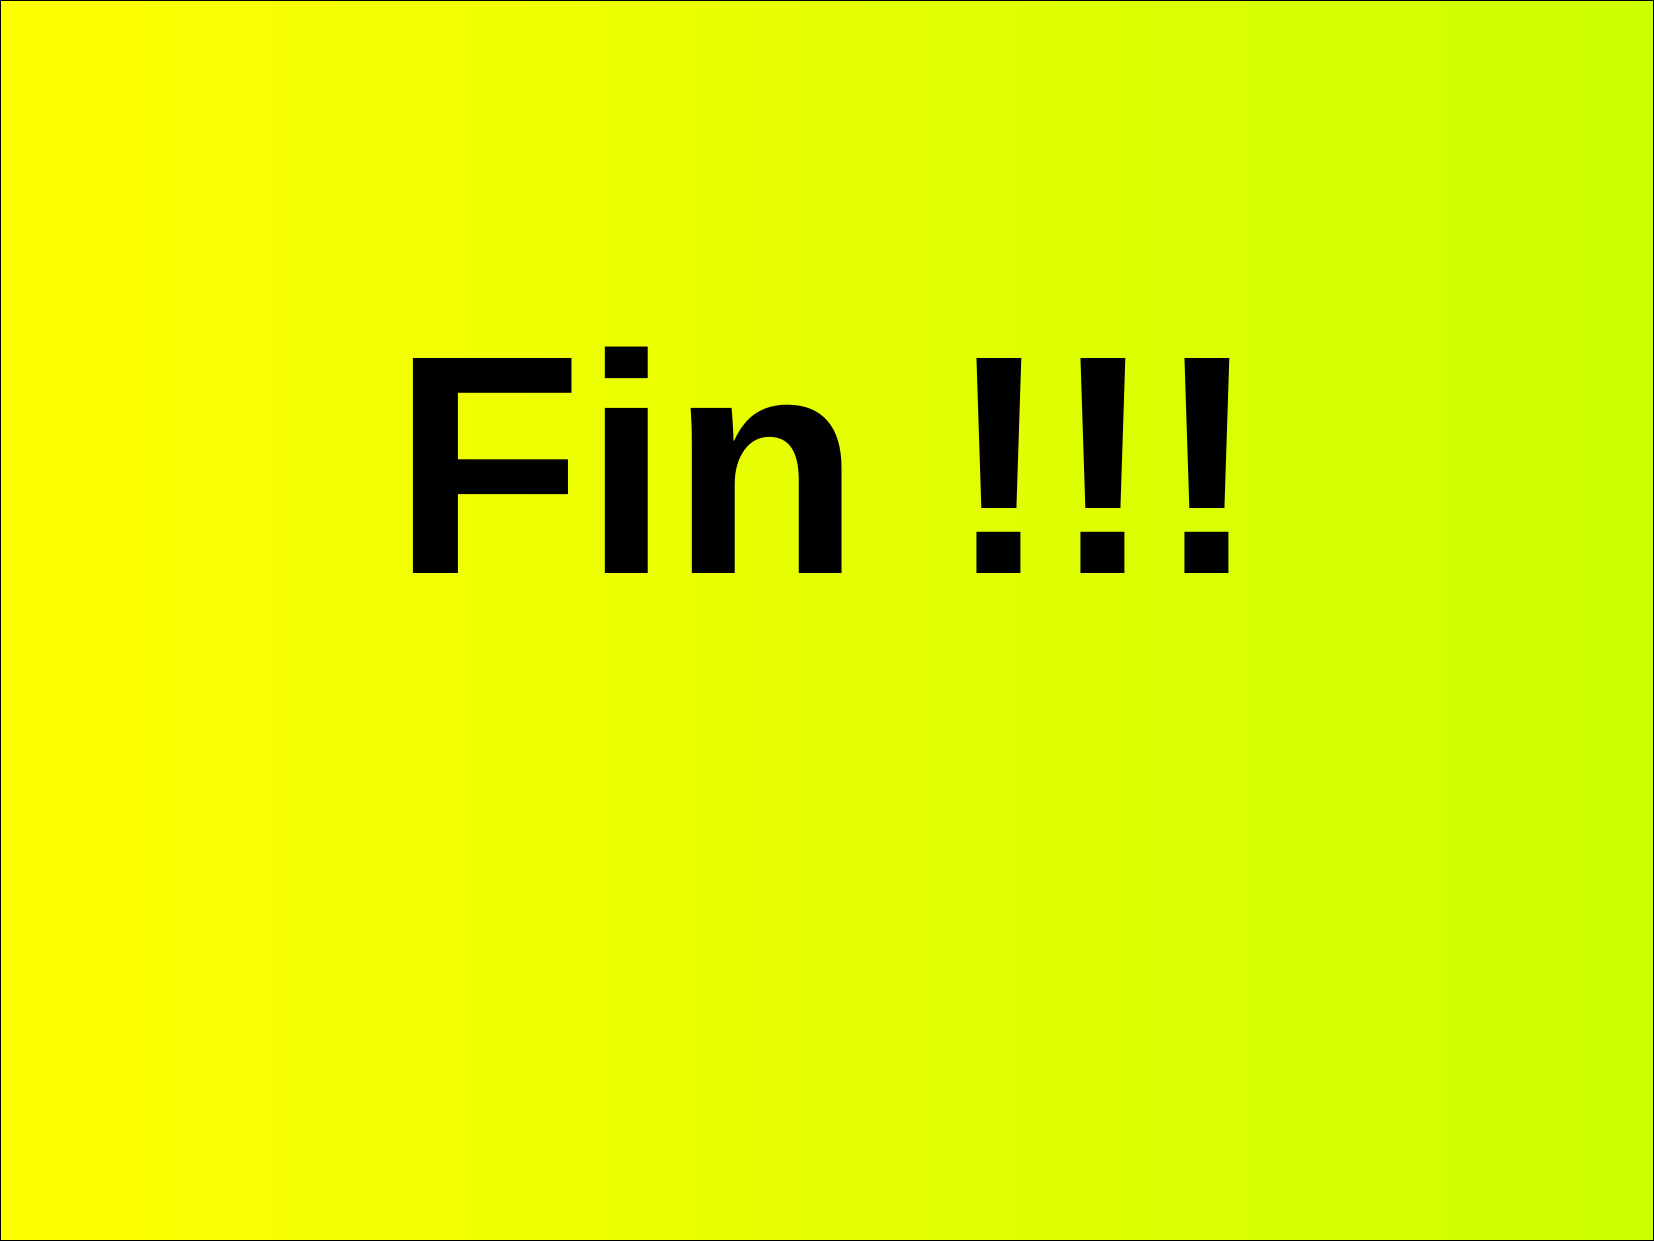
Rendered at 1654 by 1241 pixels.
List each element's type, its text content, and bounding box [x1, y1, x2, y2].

text_box Fin !!! [129, 283, 1524, 648]
text_box [0, 0, 1654, 1241]
